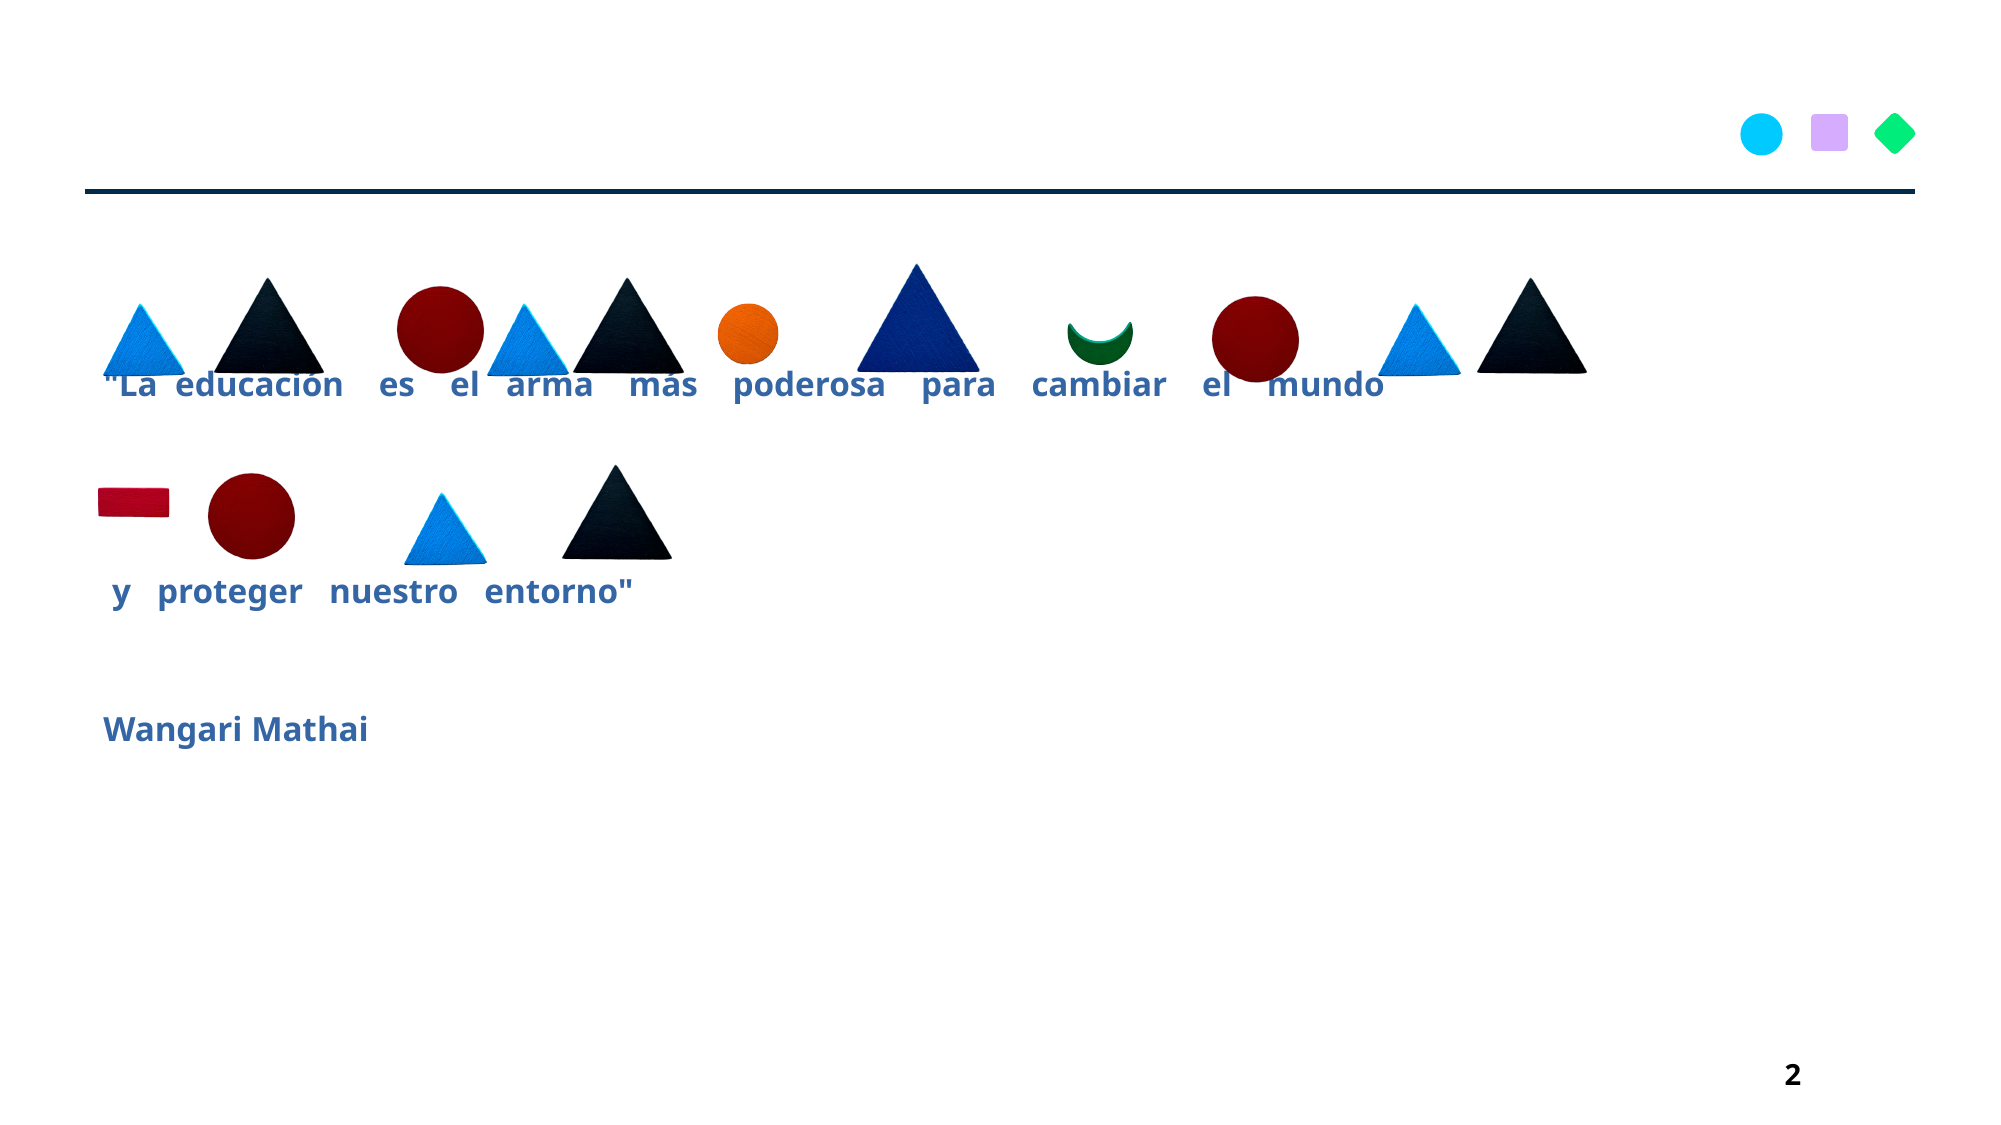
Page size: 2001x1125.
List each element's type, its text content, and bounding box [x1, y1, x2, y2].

picture [1062, 315, 1152, 375]
picture [401, 484, 491, 573]
picture [395, 276, 685, 384]
picture [1210, 295, 1300, 384]
picture [856, 260, 981, 375]
picture [1476, 276, 1588, 375]
picture [100, 295, 189, 384]
picture [88, 472, 178, 532]
picture [213, 276, 325, 375]
picture [206, 472, 296, 562]
text_box "La educación es el arma más poderosa para cambiar el mundo y proteger nuestro entorno" Wangari Mathai [88, 374, 1641, 739]
picture [708, 285, 798, 375]
picture [561, 463, 673, 562]
picture [1375, 295, 1465, 384]
